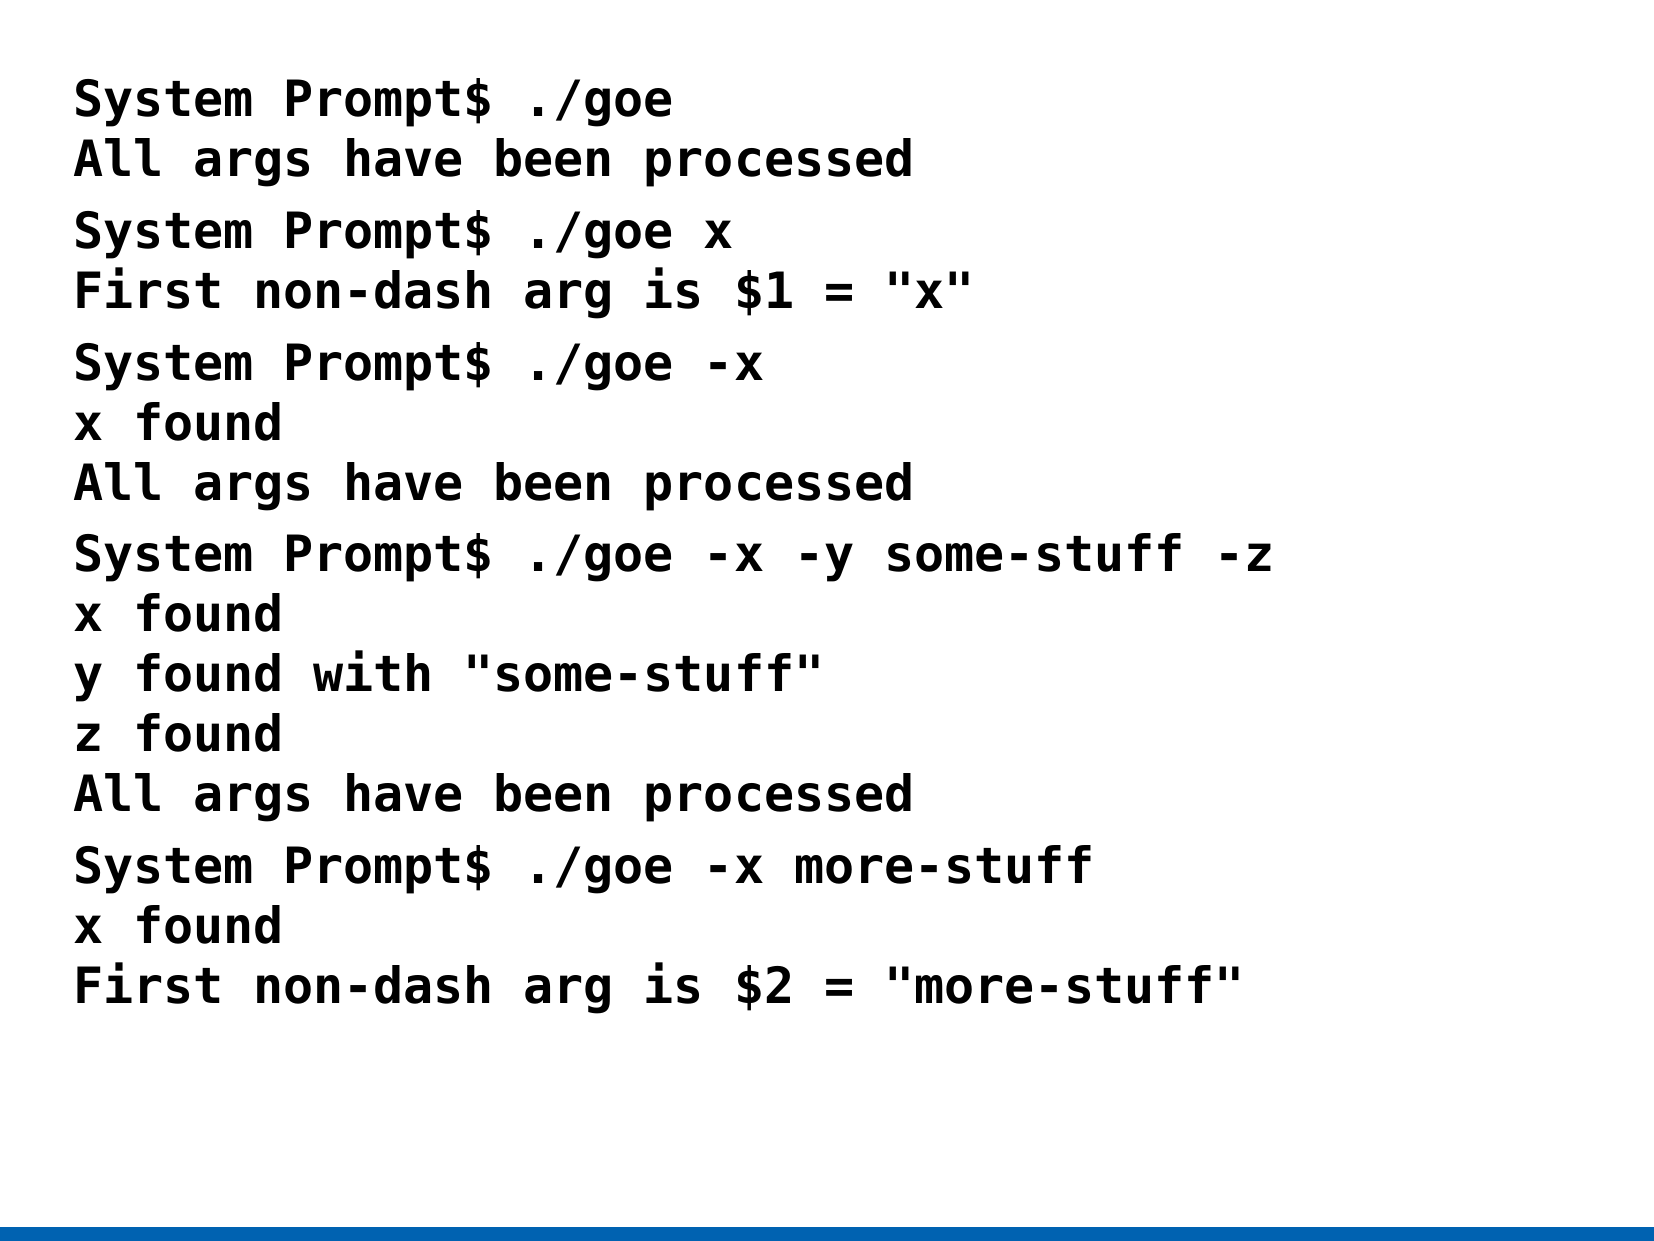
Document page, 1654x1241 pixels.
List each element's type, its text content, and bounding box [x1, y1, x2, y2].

text_box System Prompt$ ./goe All args have been processed System Prompt$ ./goe x First non-dash arg is $1 = "x" System Prompt$ ./goe -x x found All args have been processed System Prompt$ ./goe -x -y some-stuff -z x found y found with "some-stuff" z found All args have been processed System Prompt$ ./goe -x more-stuff x found First non-dash arg is $2 = "more-stuff" [59, 59, 1565, 1022]
